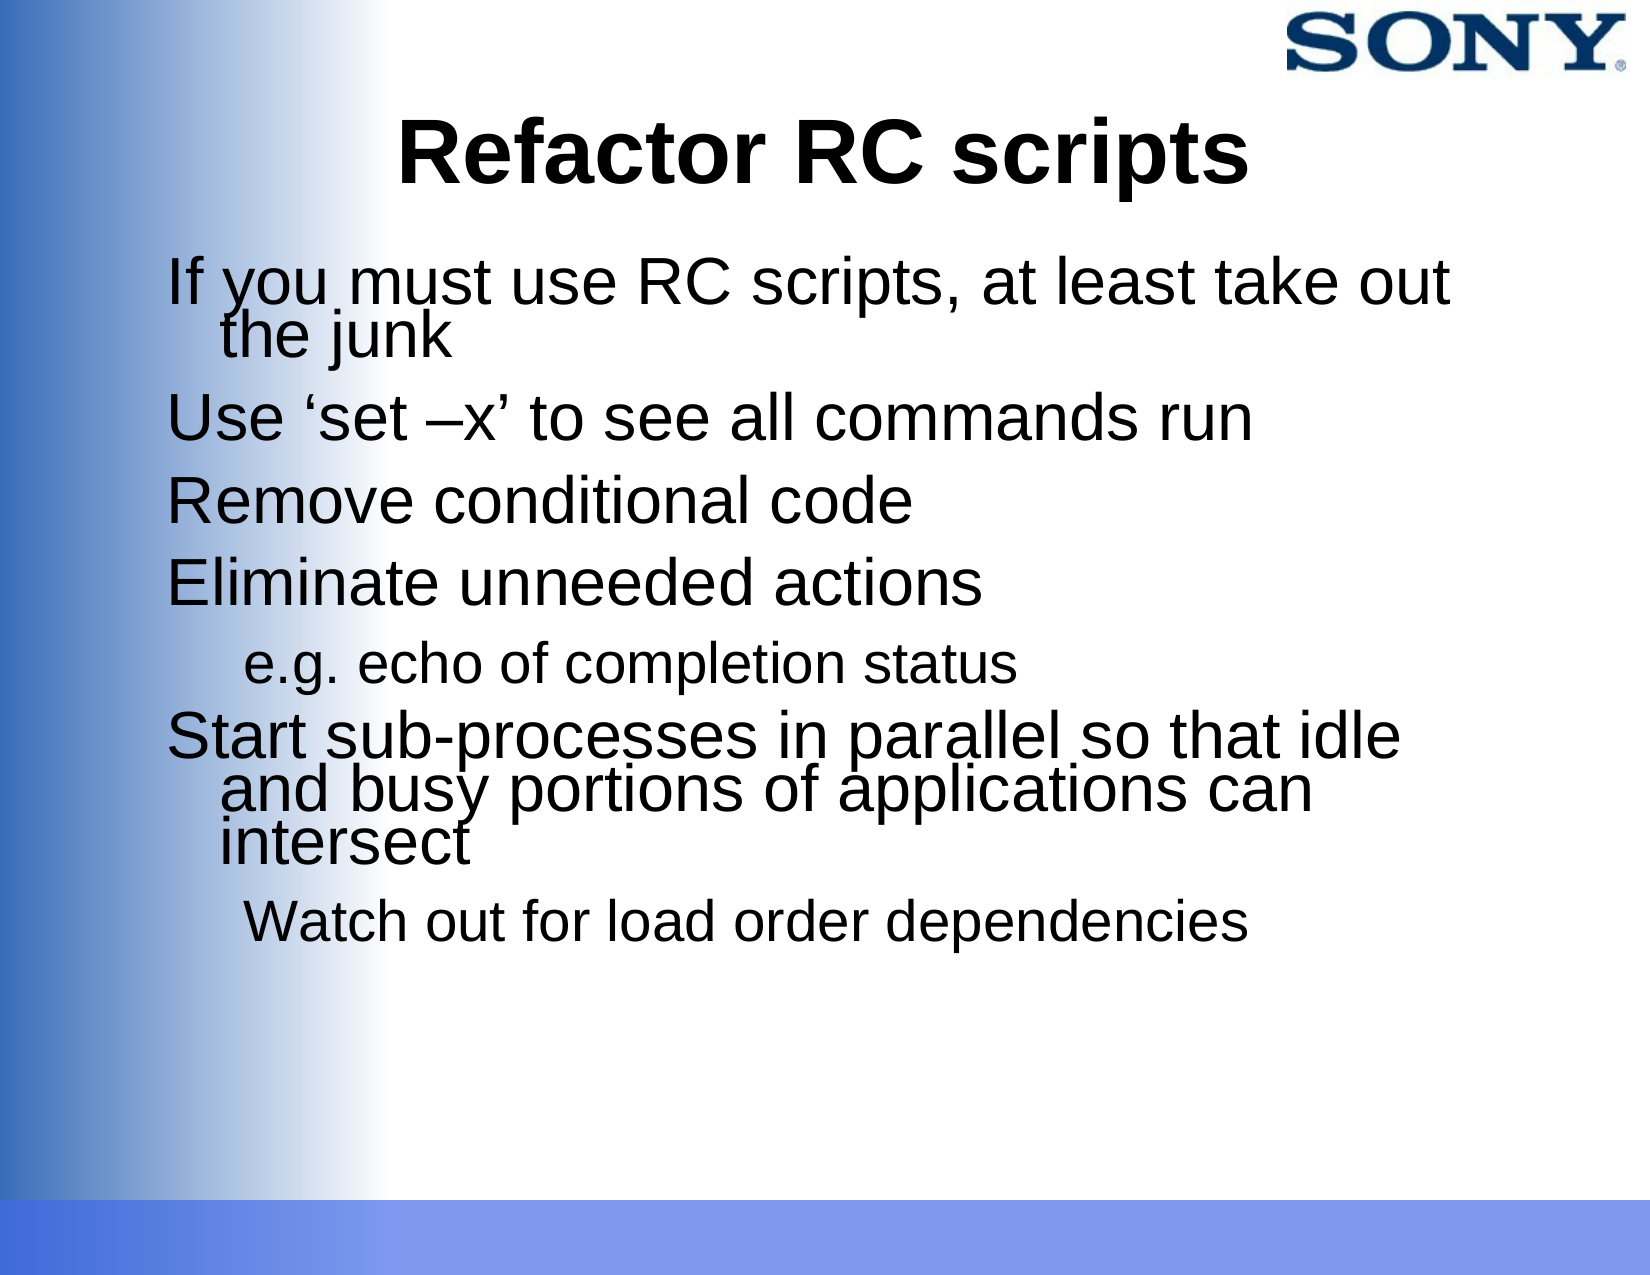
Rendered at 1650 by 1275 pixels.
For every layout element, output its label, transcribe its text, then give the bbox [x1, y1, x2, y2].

title Refactor RC scripts [149, 74, 1499, 250]
picture [1287, 0, 1626, 80]
list If you must use RC scripts, at least take out the junk Use ‘set –x’ to see all commands run Remove conditional code Eliminate unneeded actions e.g. echo of completion status Start sub-processes in parallel so that idle and busy portions of applications can intersect Watch out for load order dependencies [149, 262, 1499, 1188]
